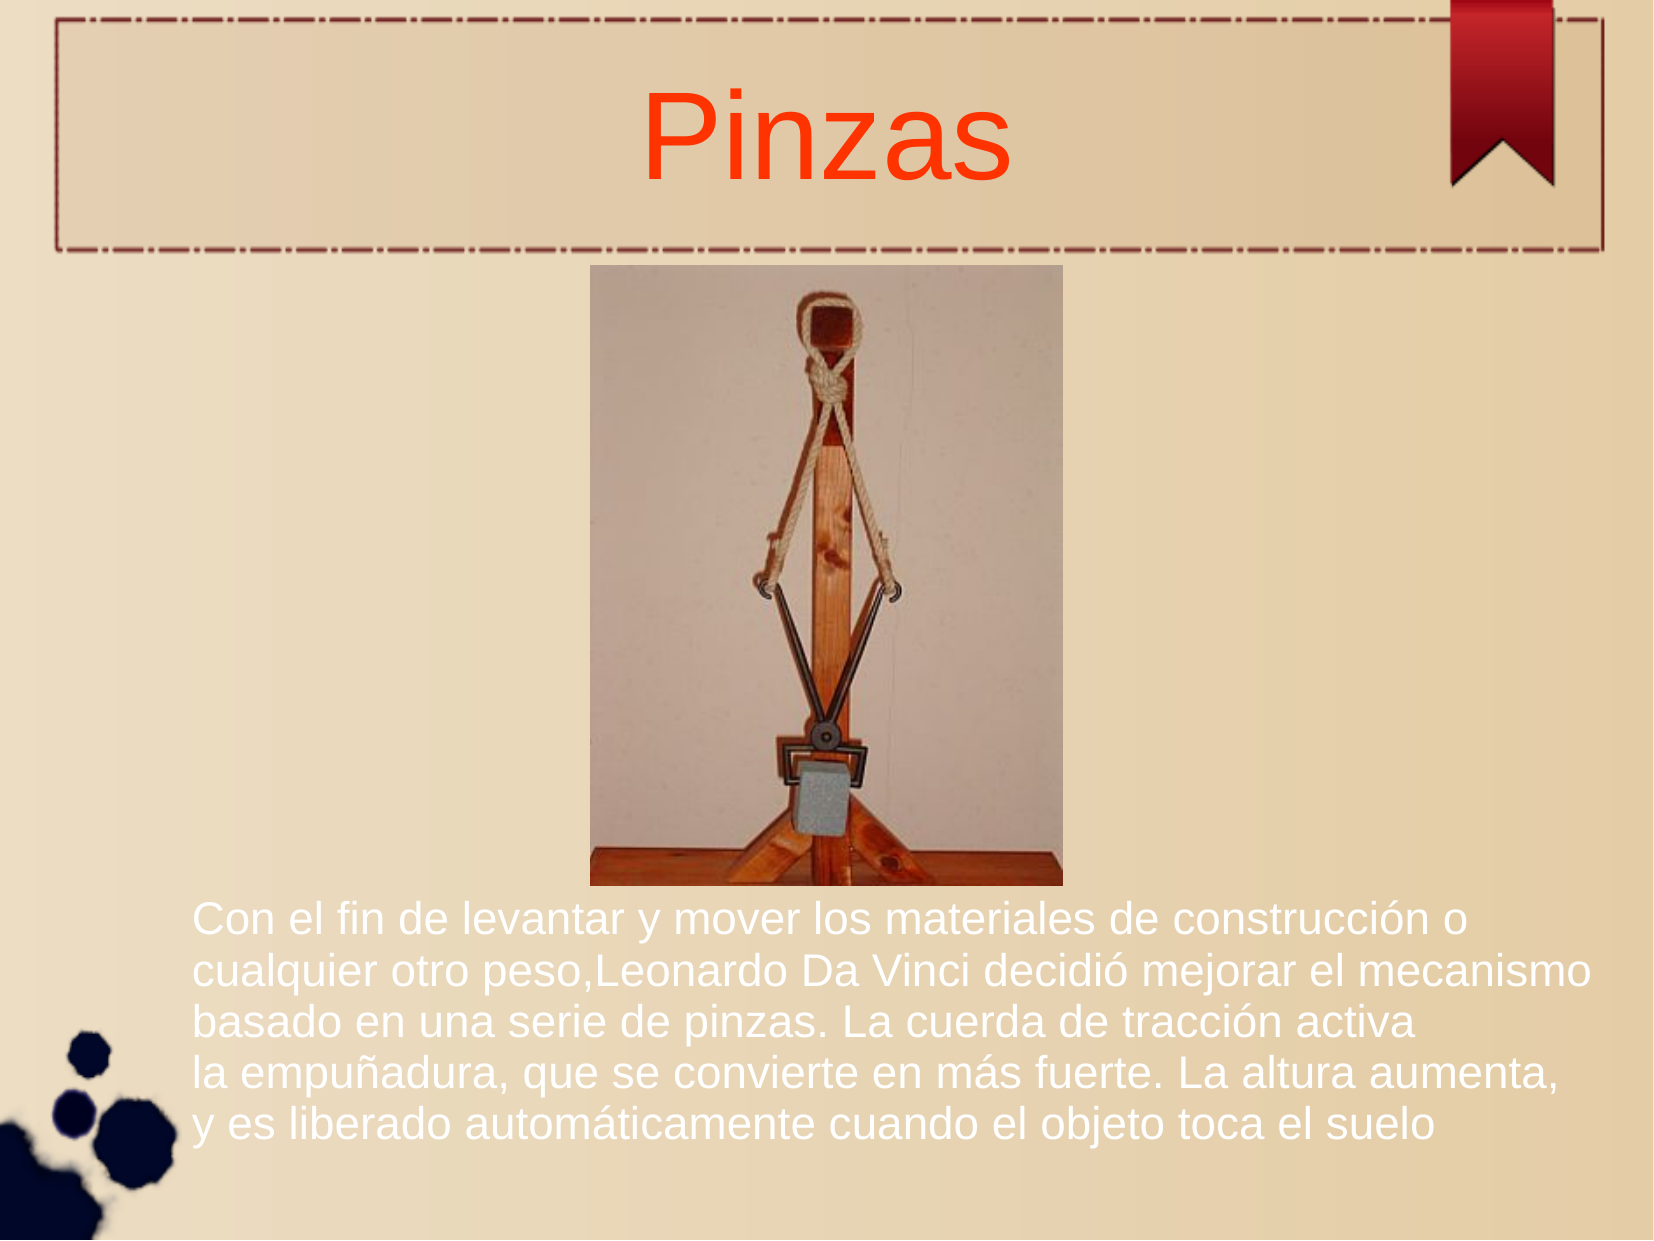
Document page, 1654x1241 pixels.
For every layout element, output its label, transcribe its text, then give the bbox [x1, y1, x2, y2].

text_box Con el fin de levantar y mover los materiales de construcción o cualquier otro peso,Leonardo Da Vinci decidió mejorar el mecanismo basado en una serie de pinzas. La cuerda de tracción activa la empuñadura, que se convierte en más fuerte. La altura aumenta, y es liberado automáticamente cuando el objeto toca el suelo [177, 885, 1609, 1157]
text_box Pinzas [472, 59, 1182, 214]
picture [590, 265, 1063, 886]
